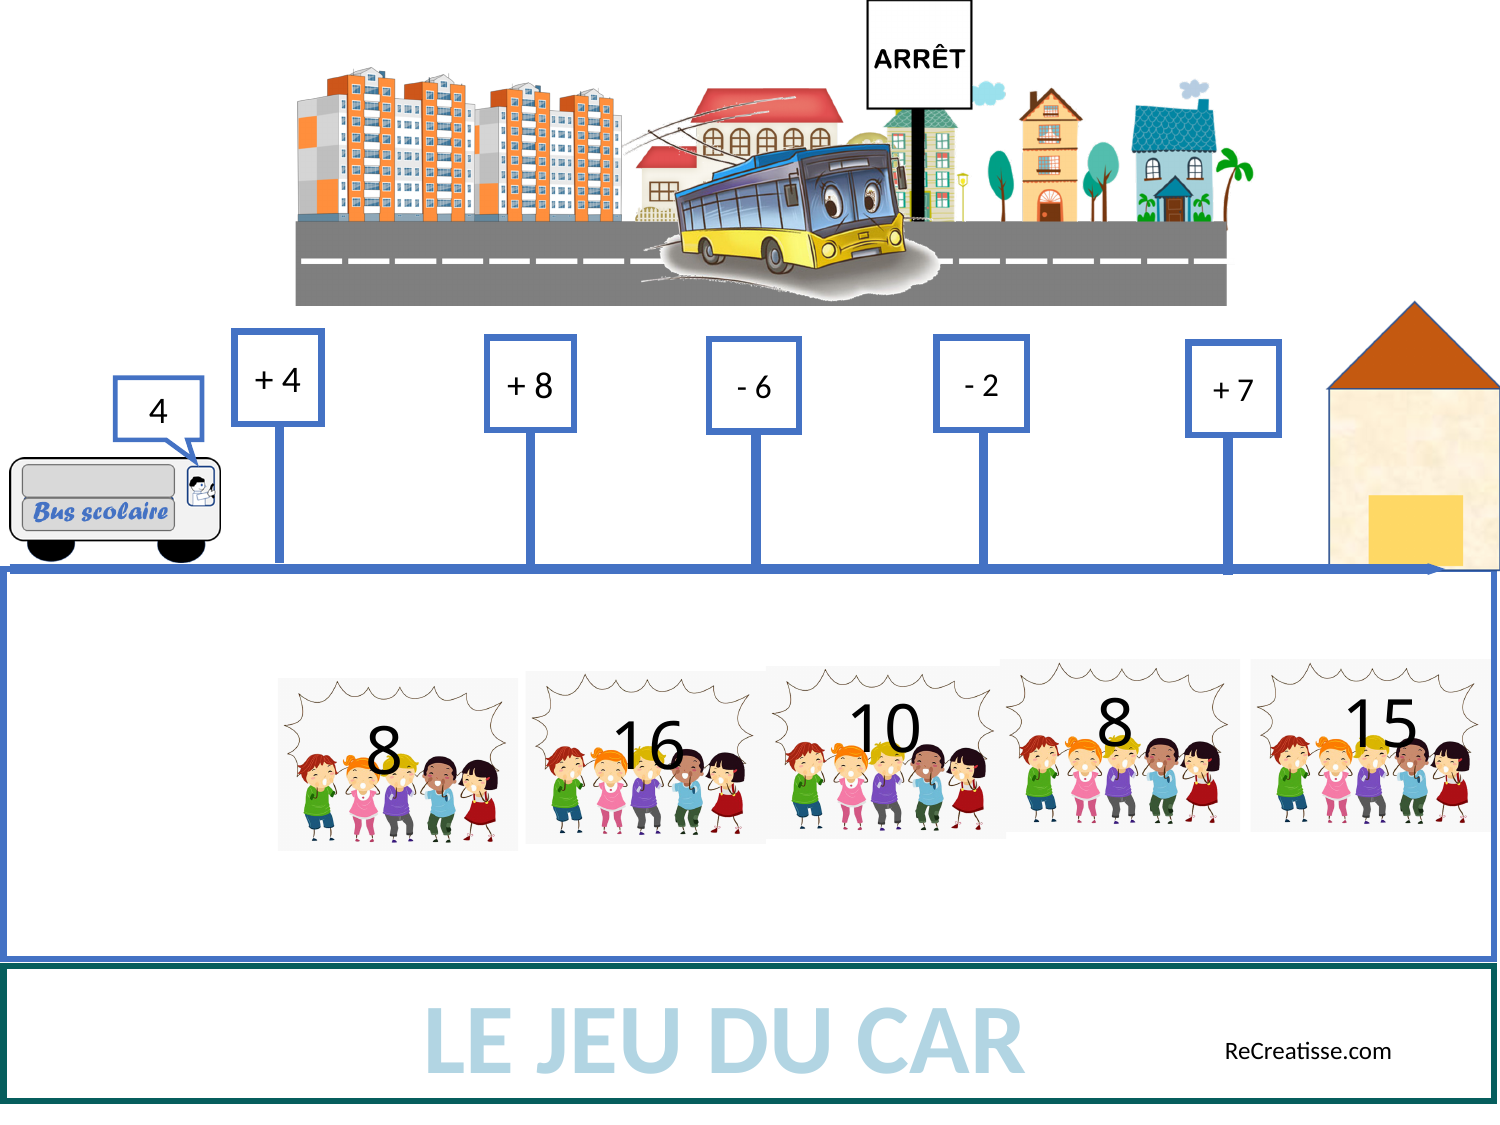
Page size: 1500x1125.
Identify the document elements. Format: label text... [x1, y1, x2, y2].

text_box 8 [1082, 672, 1150, 767]
text_box [3, 569, 1494, 959]
picture [525, 659, 1241, 844]
text_box ReCreatisse.com [1210, 1027, 1408, 1073]
text_box - 6 [709, 339, 799, 431]
text_box + 7 [1189, 342, 1279, 435]
text_box - 2 [937, 338, 1027, 430]
picture [277, 678, 519, 851]
picture [1250, 659, 1491, 832]
picture [9, 457, 221, 563]
text_box 4 [115, 377, 202, 461]
text_box 16 [595, 695, 702, 790]
text_box 15 [1328, 673, 1434, 768]
text_box LE JEU DU CAR [3, 966, 1494, 1101]
text_box 10 [831, 678, 938, 773]
text_box + 4 [235, 332, 321, 424]
text_box + 8 [487, 338, 574, 430]
picture [1325, 300, 1500, 580]
text_box 8 [350, 700, 418, 796]
picture [295, 0, 1261, 306]
